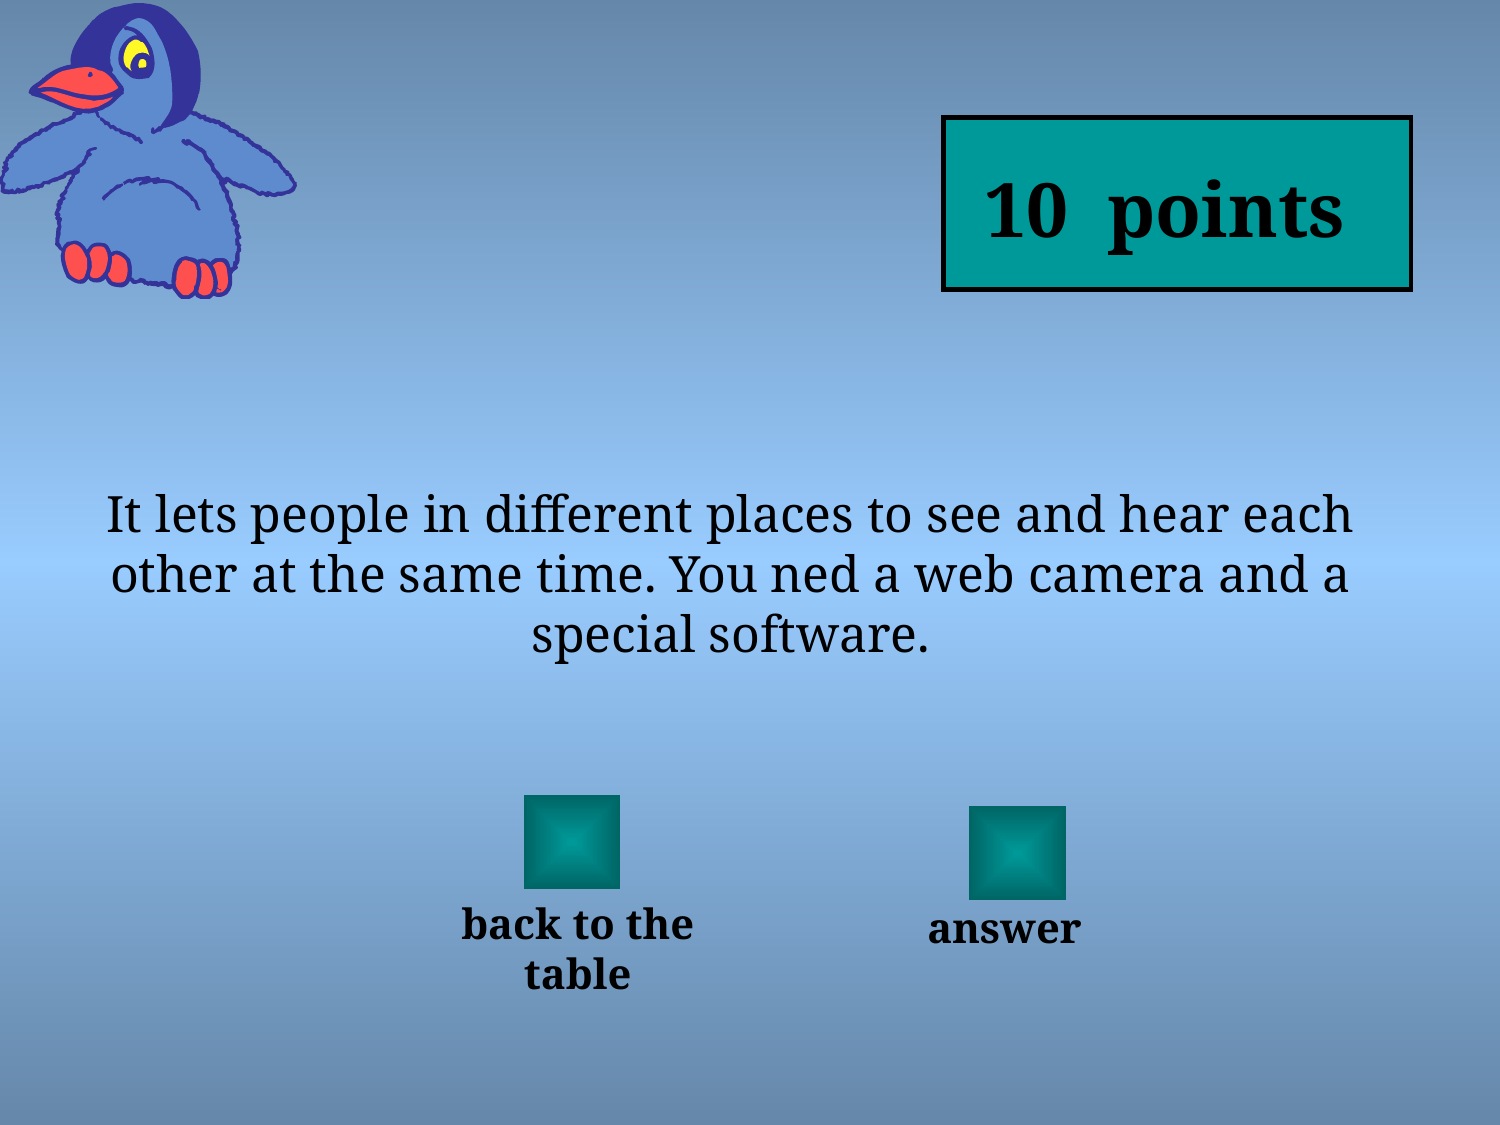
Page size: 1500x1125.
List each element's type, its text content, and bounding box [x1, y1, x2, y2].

text_box 10 points [970, 154, 1383, 260]
text_box answer [859, 894, 1150, 959]
text_box [943, 117, 1412, 290]
text_box back to the table [403, 890, 752, 1006]
text_box [969, 806, 1066, 900]
text_box [524, 795, 620, 889]
title It lets people in different places to see and hear each other at the same time. You ned a web camera and a special software. [69, 478, 1392, 667]
